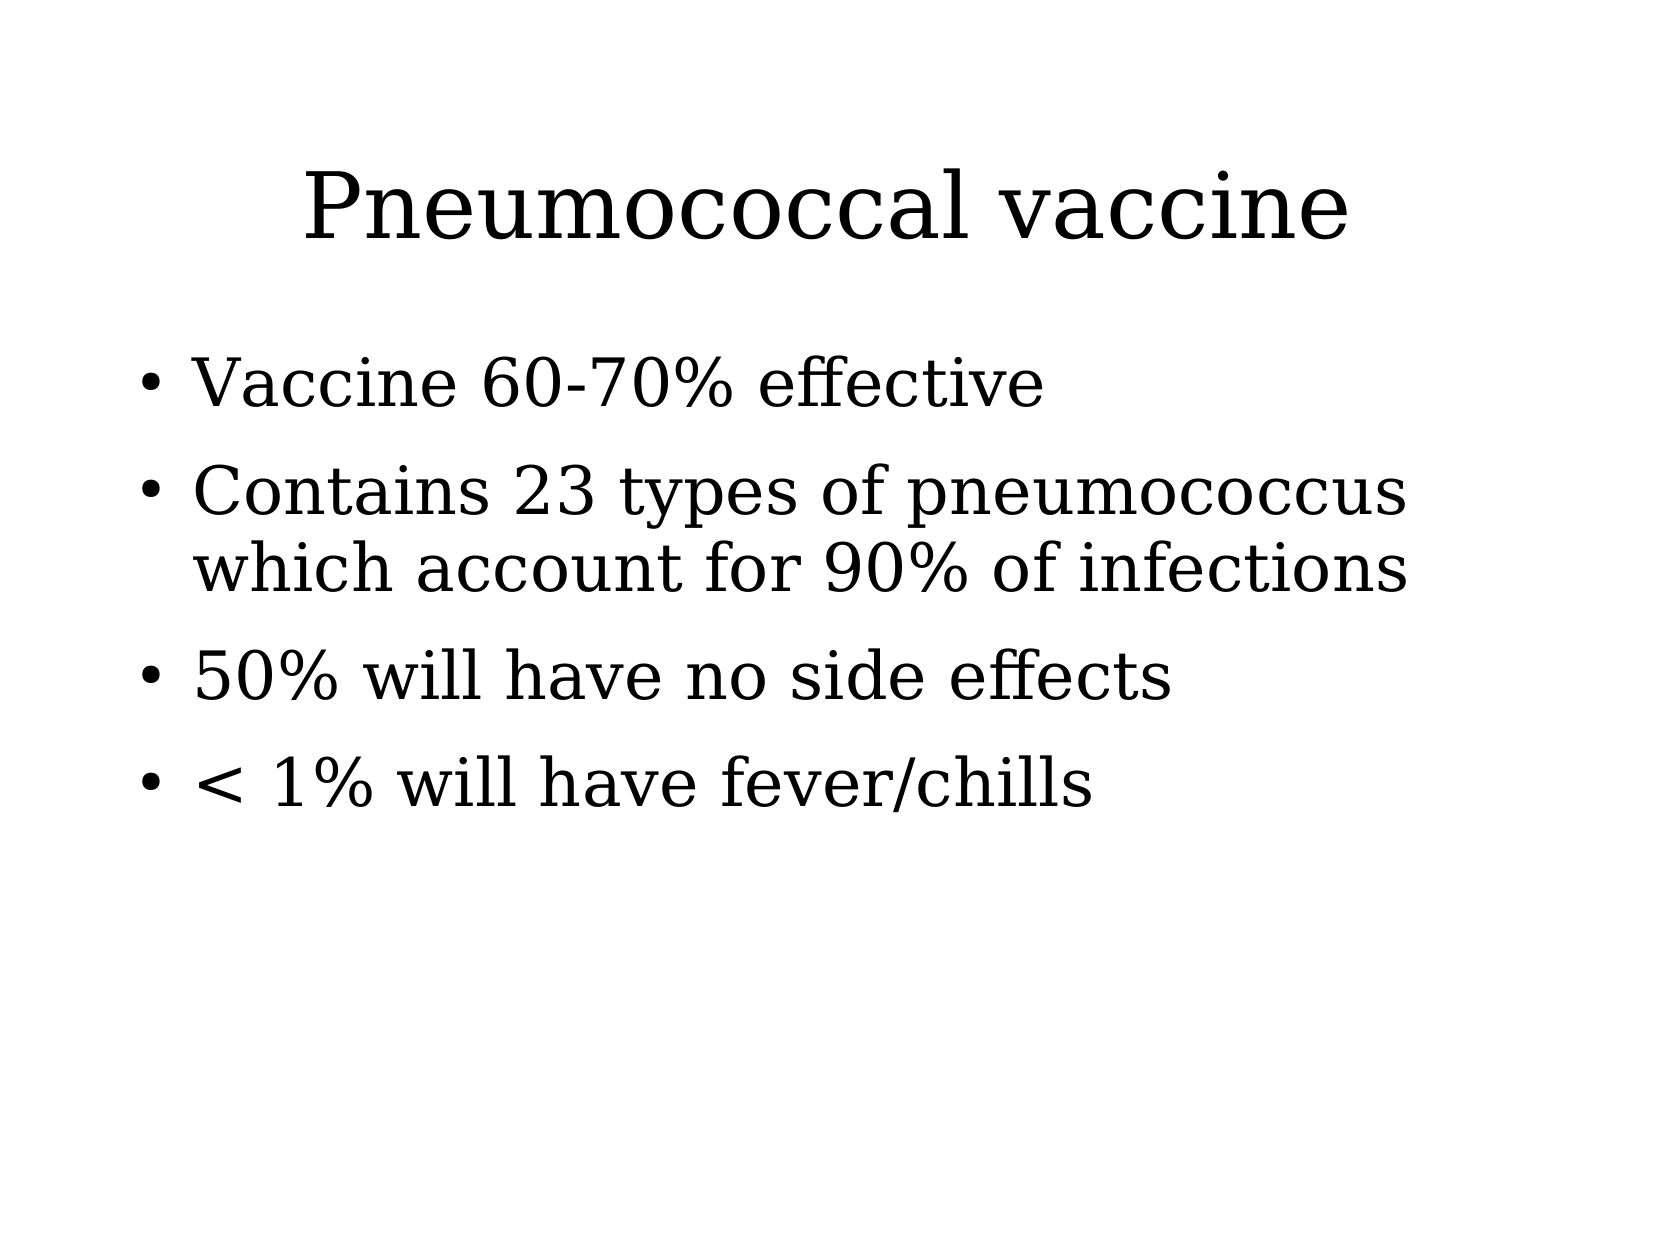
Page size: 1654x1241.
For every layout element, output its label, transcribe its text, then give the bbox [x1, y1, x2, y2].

title Pneumococcal vaccine [121, 102, 1534, 311]
list Vaccine 60-70% effective Contains 23 types of pneumococcus which account for 90% of infections 50% will have no side effects < 1% will have fever/chills [121, 344, 1534, 1127]
